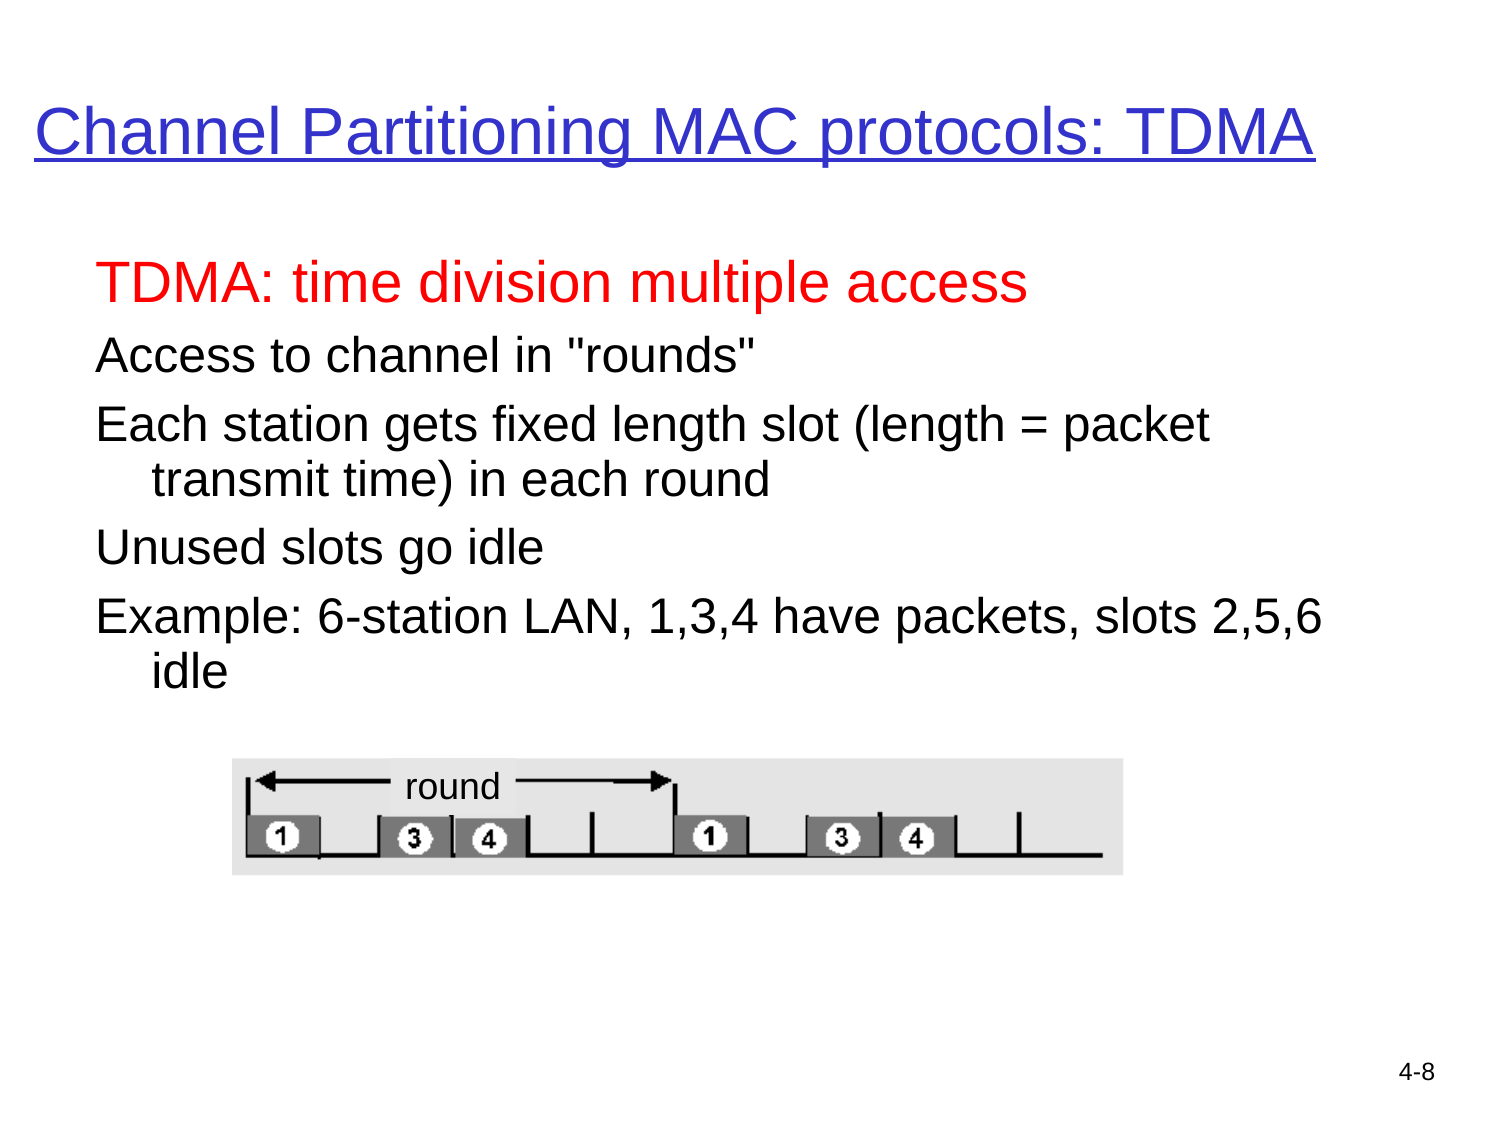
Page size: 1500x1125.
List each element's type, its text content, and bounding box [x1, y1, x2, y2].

text_box round [390, 758, 516, 815]
list TDMA: time division multiple access Access to channel in "rounds" Each station gets fixed length slot (length = packet transmit time) in each round Unused slots go idle Example: 6-station LAN, 1,3,4 have packets, slots 2,5,6 idle [80, 242, 1356, 1005]
title Channel Partitioning MAC protocols: TDMA [19, 37, 1479, 225]
picture [232, 757, 1125, 877]
